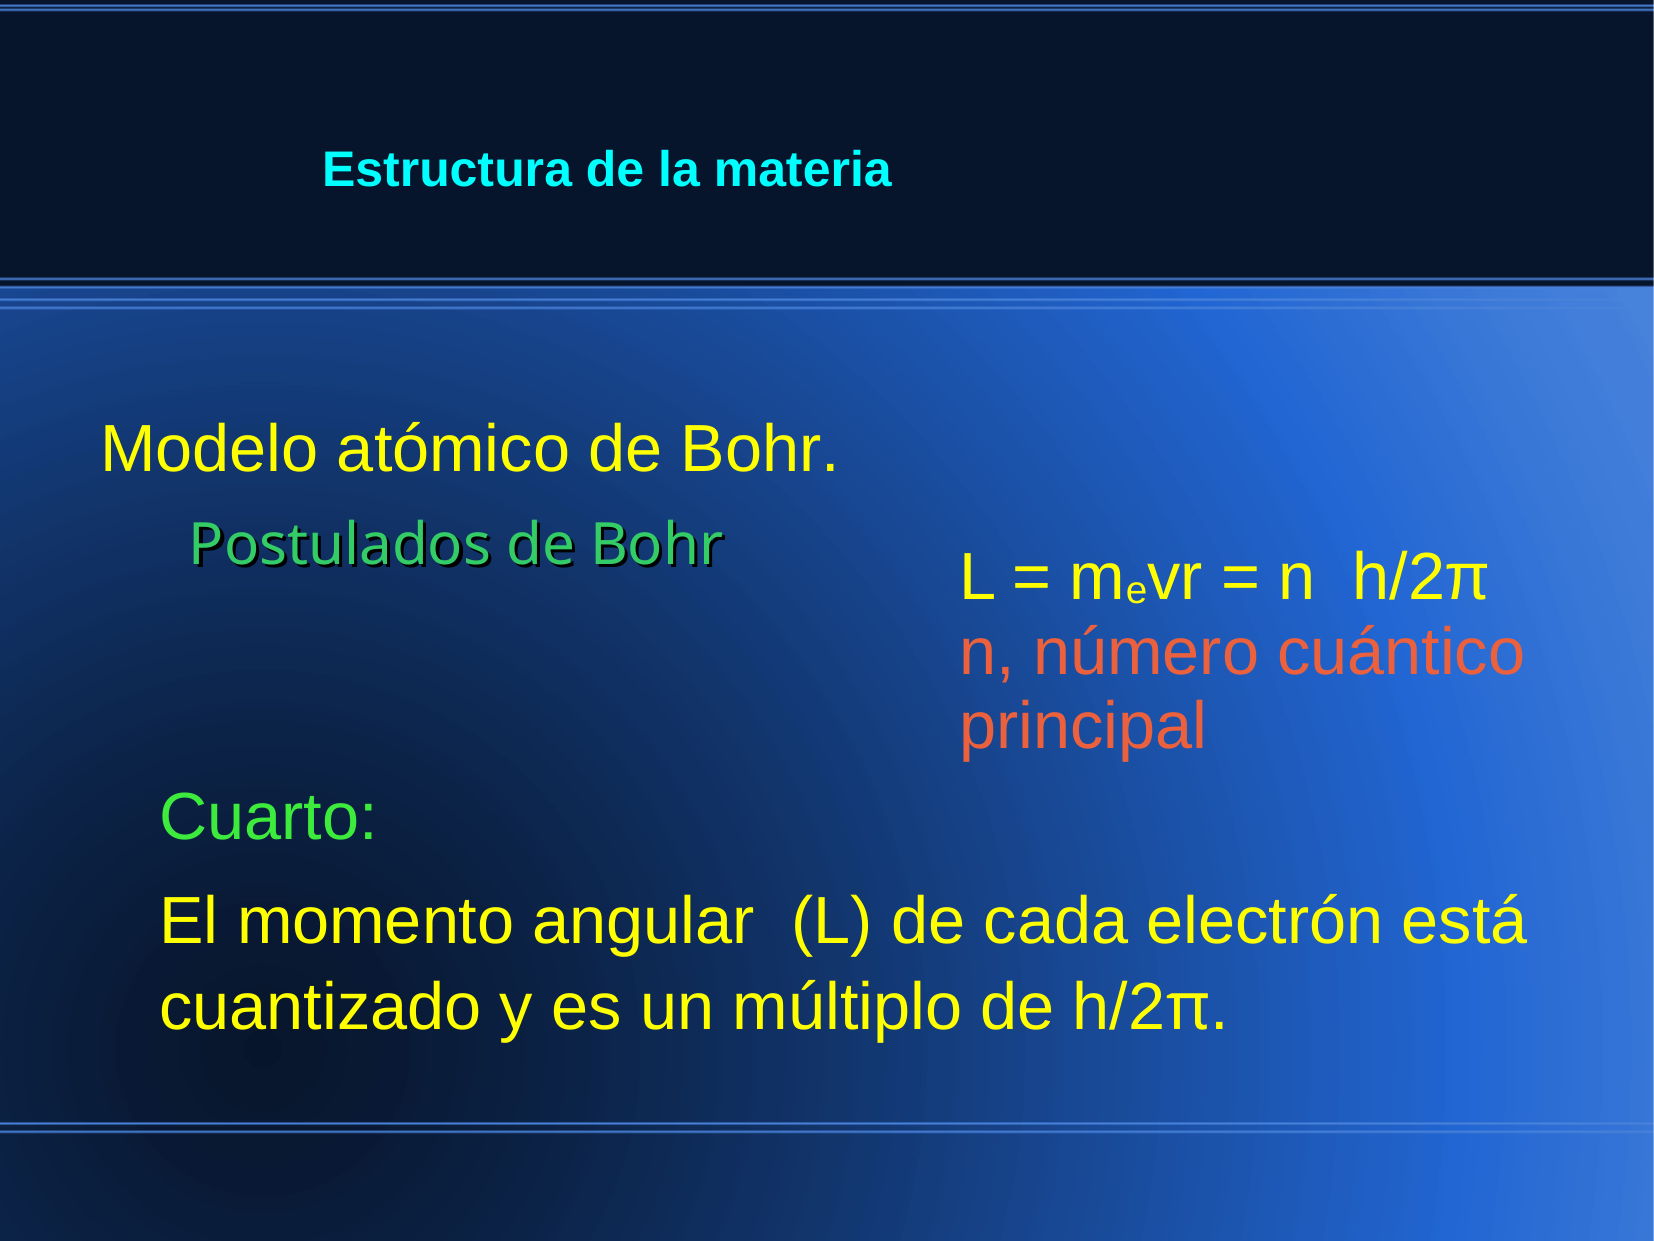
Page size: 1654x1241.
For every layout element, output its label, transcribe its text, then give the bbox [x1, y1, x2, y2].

list Modelo atómico de Bohr. [29, 306, 916, 562]
title Estructura de la materia [32, 118, 1182, 220]
text_box L = mevr = n h/2π n, número cuántico principal [944, 531, 1595, 793]
list Cuarto: El momento angular (L) de cada electrón está cuantizado y es un múltiplo de h/2π. [88, 778, 1565, 1047]
text_box Postulados de Bohr [118, 501, 1152, 739]
picture [0, 0, 1654, 1241]
